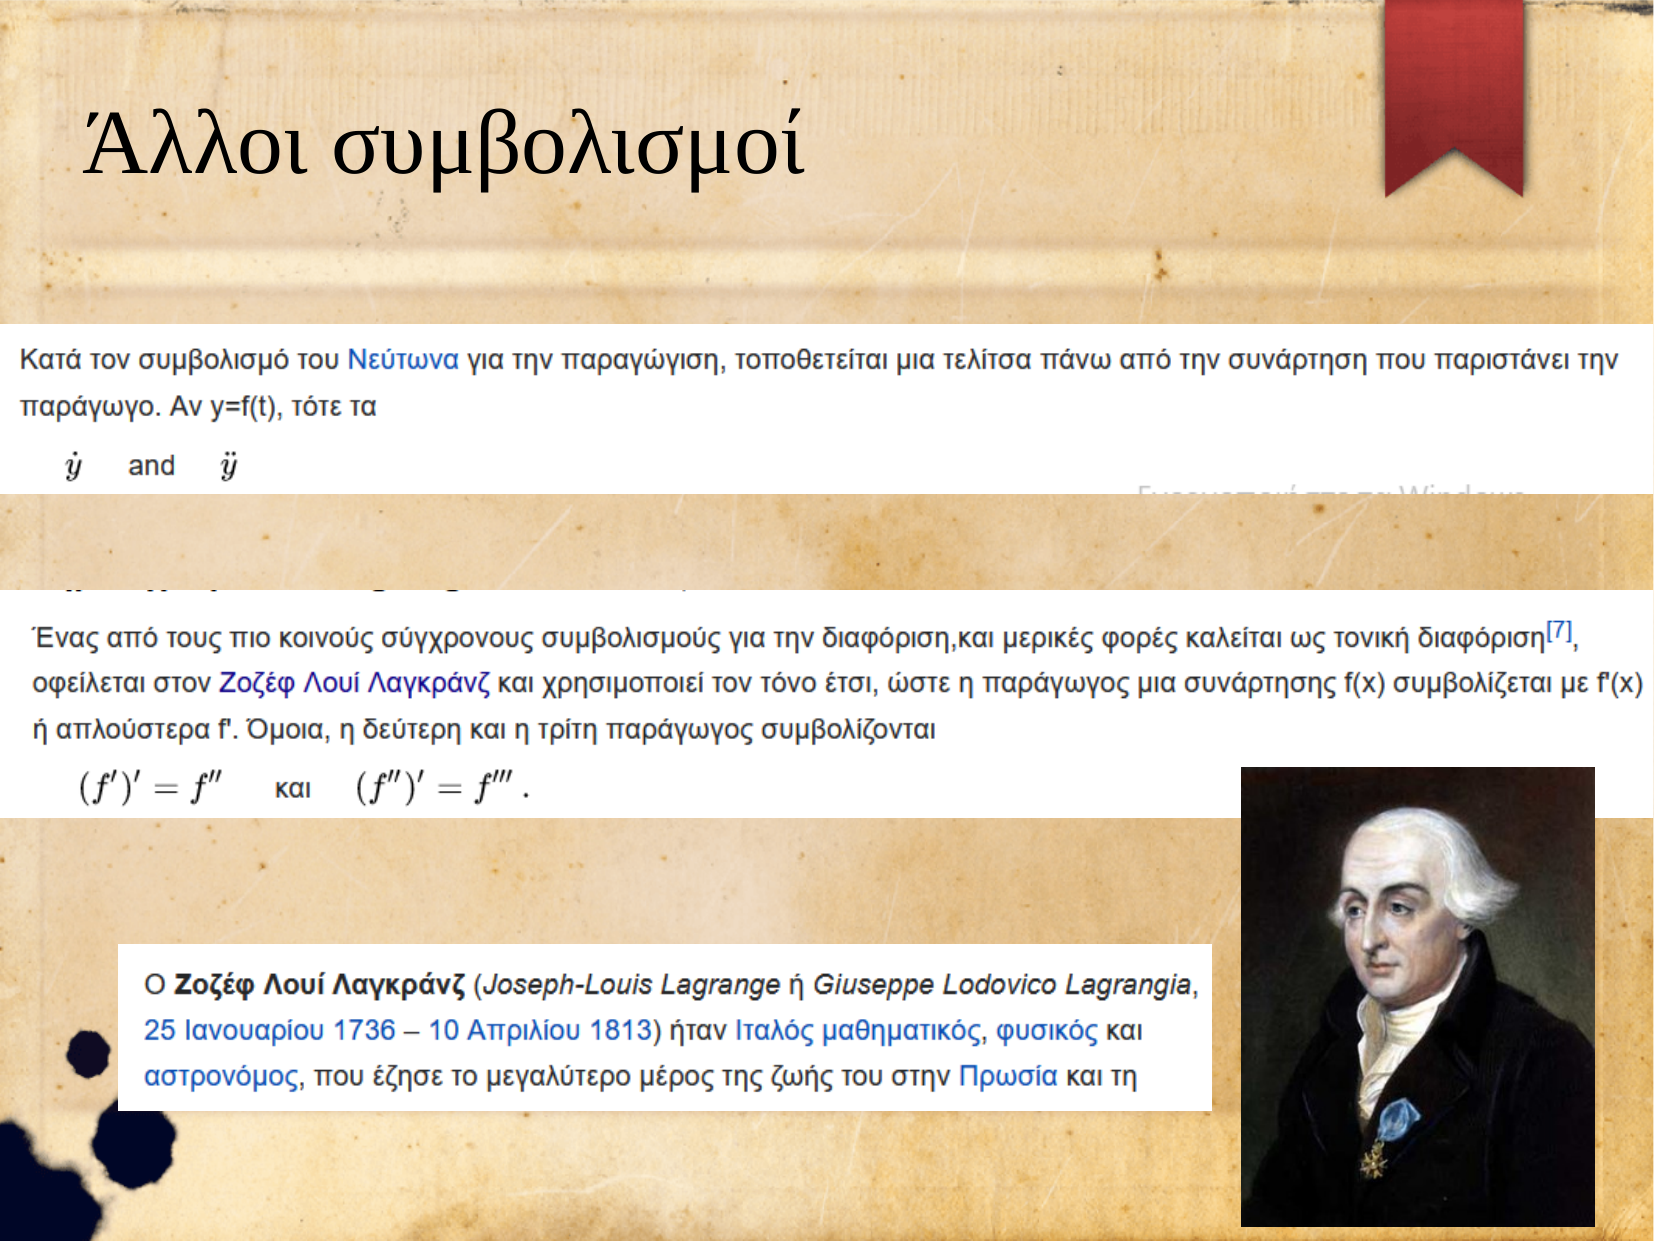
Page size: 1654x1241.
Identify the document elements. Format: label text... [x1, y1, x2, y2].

title Άλλοι συμβολισμοί [82, 49, 1347, 237]
picture [0, 0, 1654, 1241]
